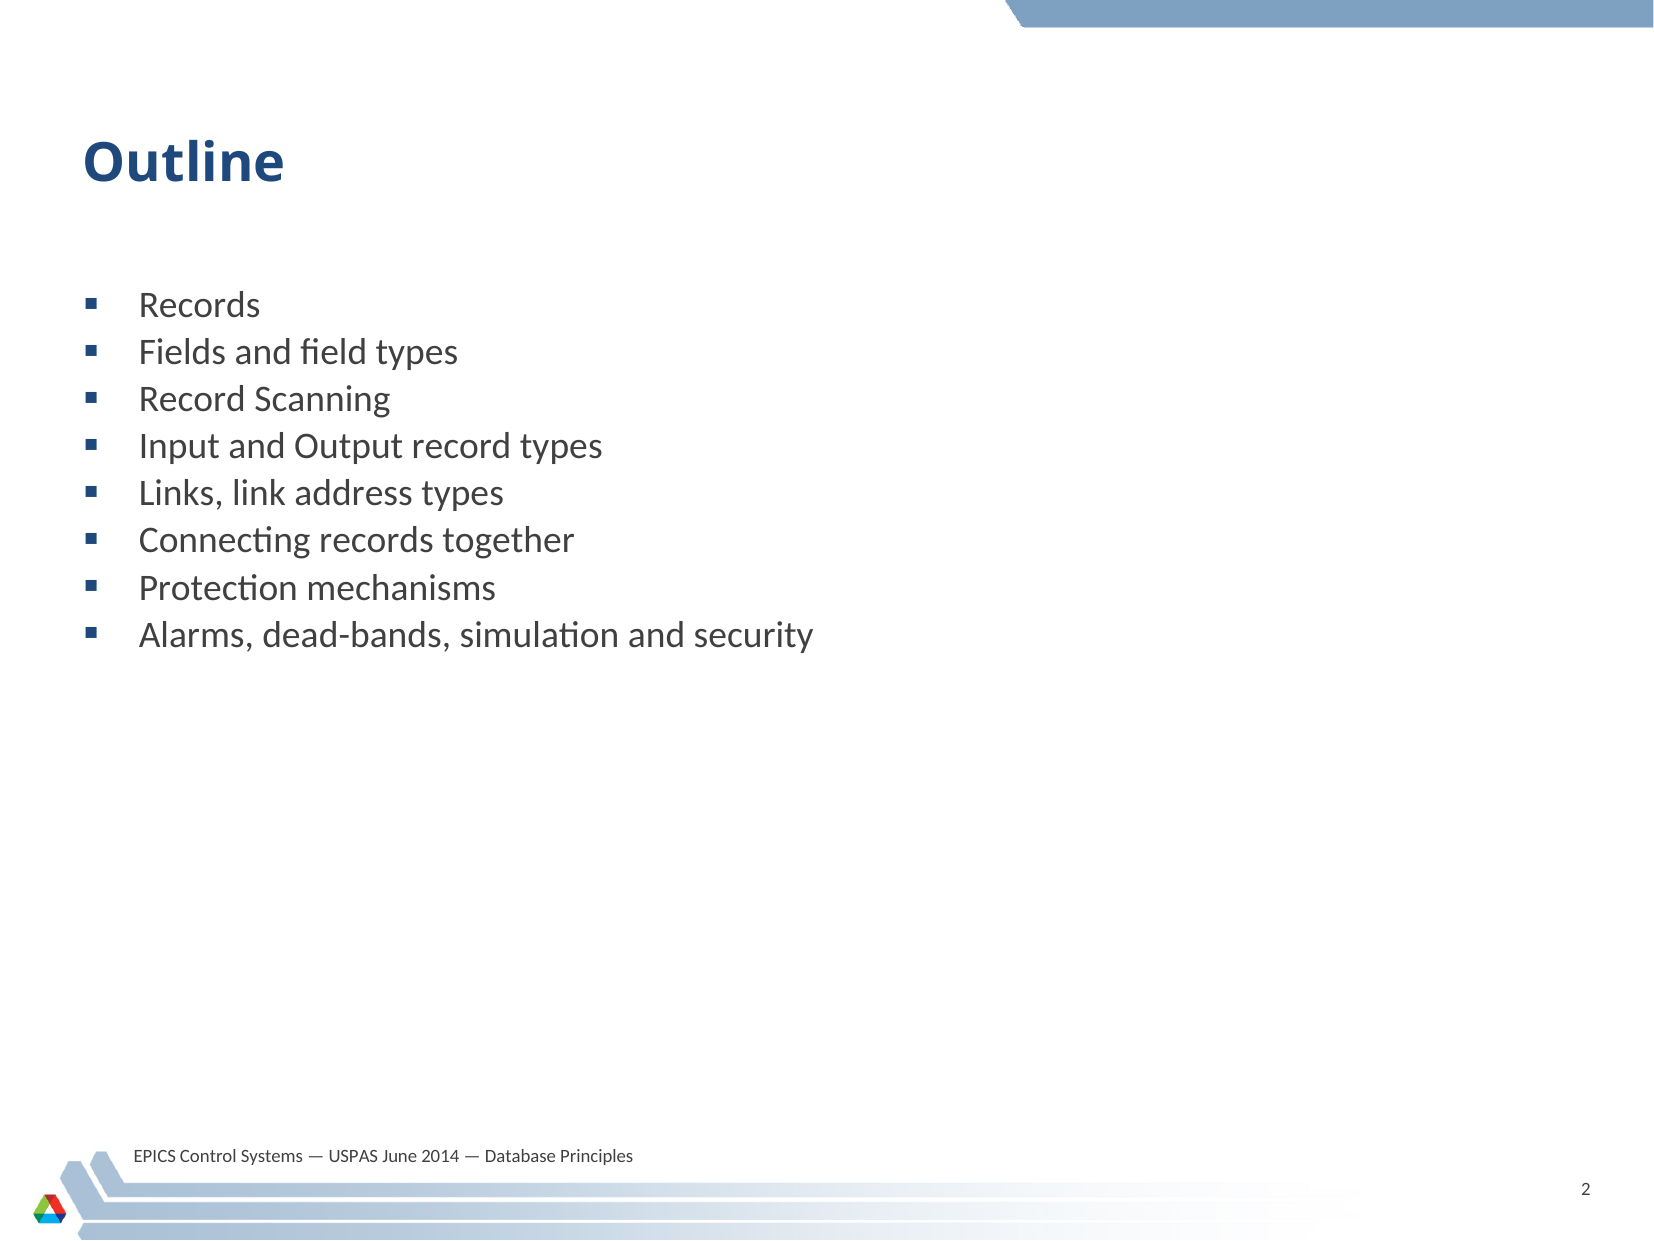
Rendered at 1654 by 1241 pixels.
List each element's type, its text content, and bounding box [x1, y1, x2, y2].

title Outline [82, 128, 1571, 192]
list Records Fields and field types Record Scanning Input and Output record types Links, link address types Connecting records together Protection mechanisms Alarms, dead-bands, simulation and security [82, 289, 1571, 721]
picture [0, 1143, 1654, 1240]
picture [0, 0, 1654, 29]
